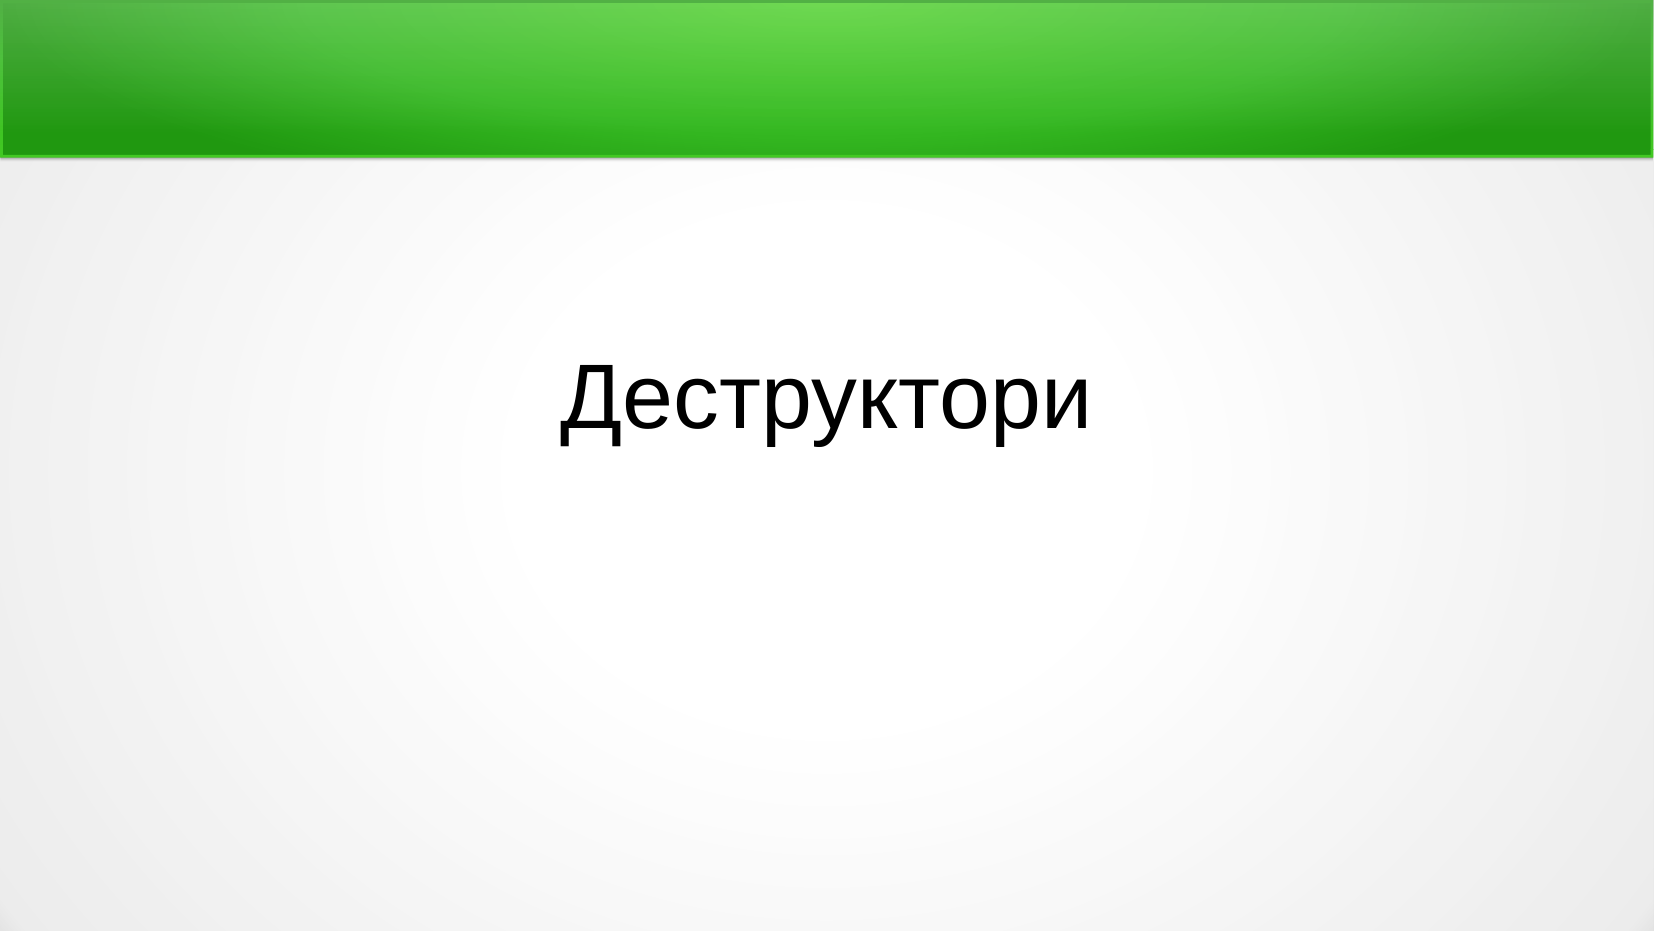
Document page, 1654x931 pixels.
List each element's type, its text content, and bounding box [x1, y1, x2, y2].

subtitle Деструктори [82, 37, 1571, 758]
